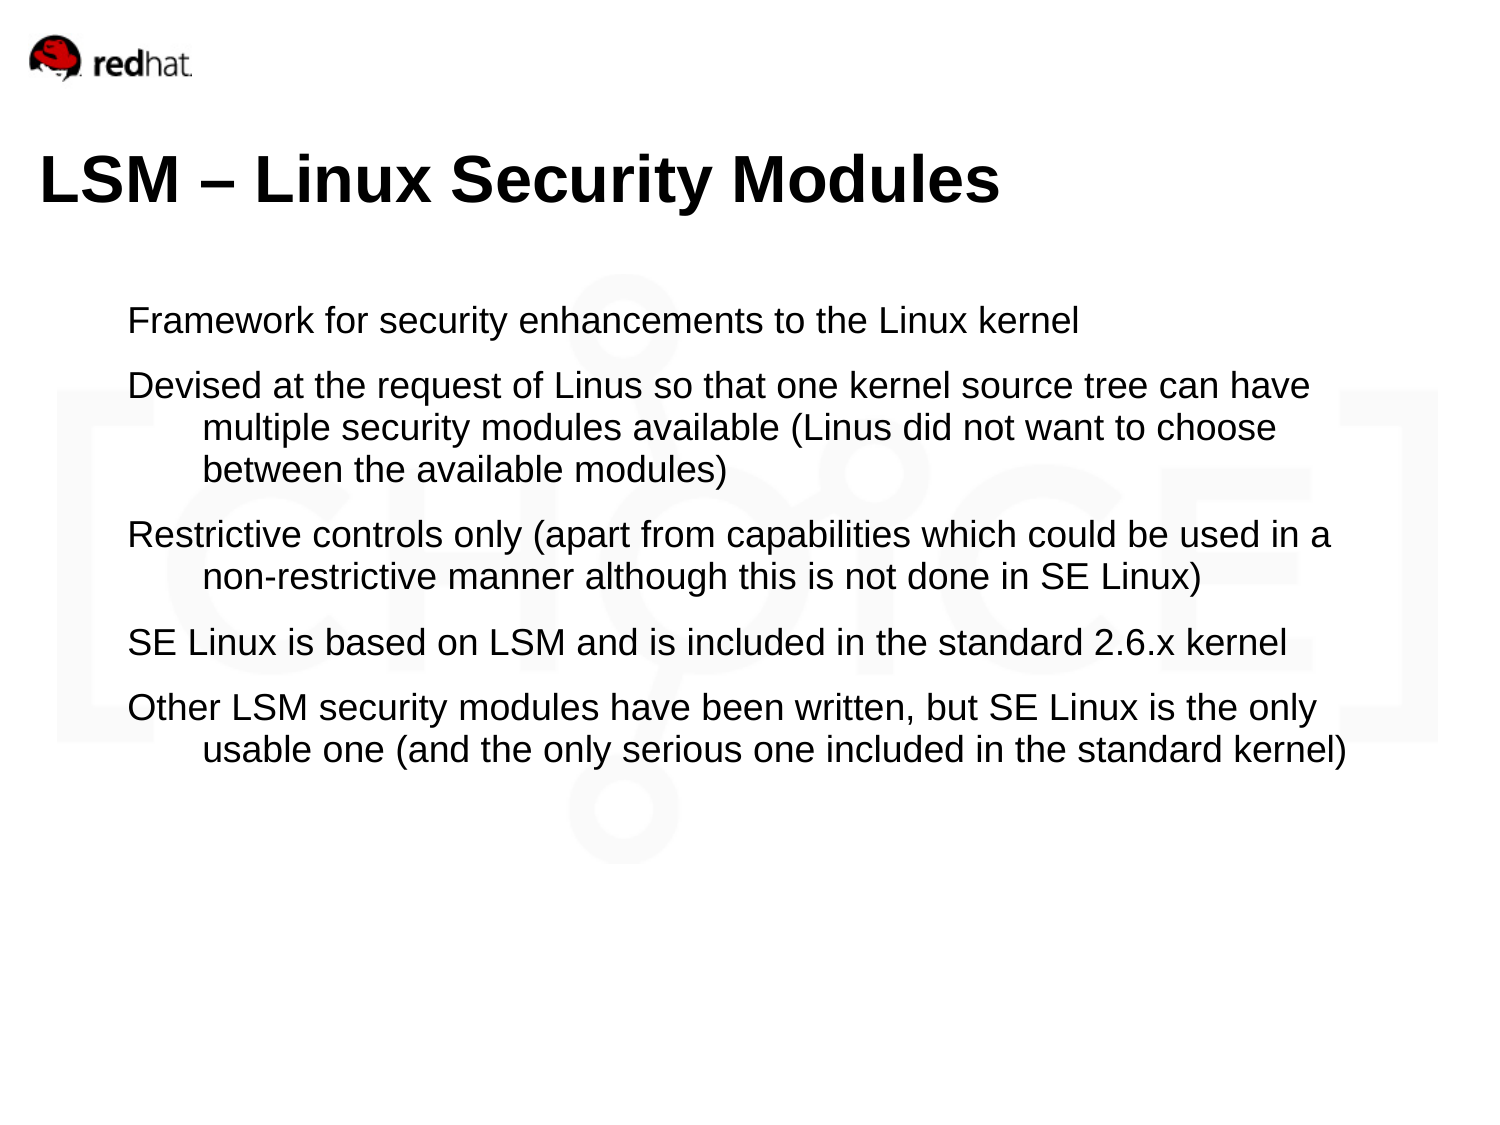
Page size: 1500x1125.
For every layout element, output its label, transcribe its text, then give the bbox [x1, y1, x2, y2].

title LSM – Linux Security Modules [25, 82, 1378, 225]
list Framework for security enhancements to the Linux kernel Devised at the request of Linus so that one kernel source tree can have multiple security modules available (Linus did not want to choose between the available modules) Restrictive controls only (apart from capabilities which could be used in a non-restrictive manner although this is not done in SE Linux) SE Linux is based on LSM and is included in the standard 2.6.x kernel Other LSM security modules have been written, but SE Linux is the only usable one (and the only serious one included in the standard kernel) [112, 291, 1389, 932]
picture [28, 33, 192, 82]
picture [57, 274, 1438, 864]
